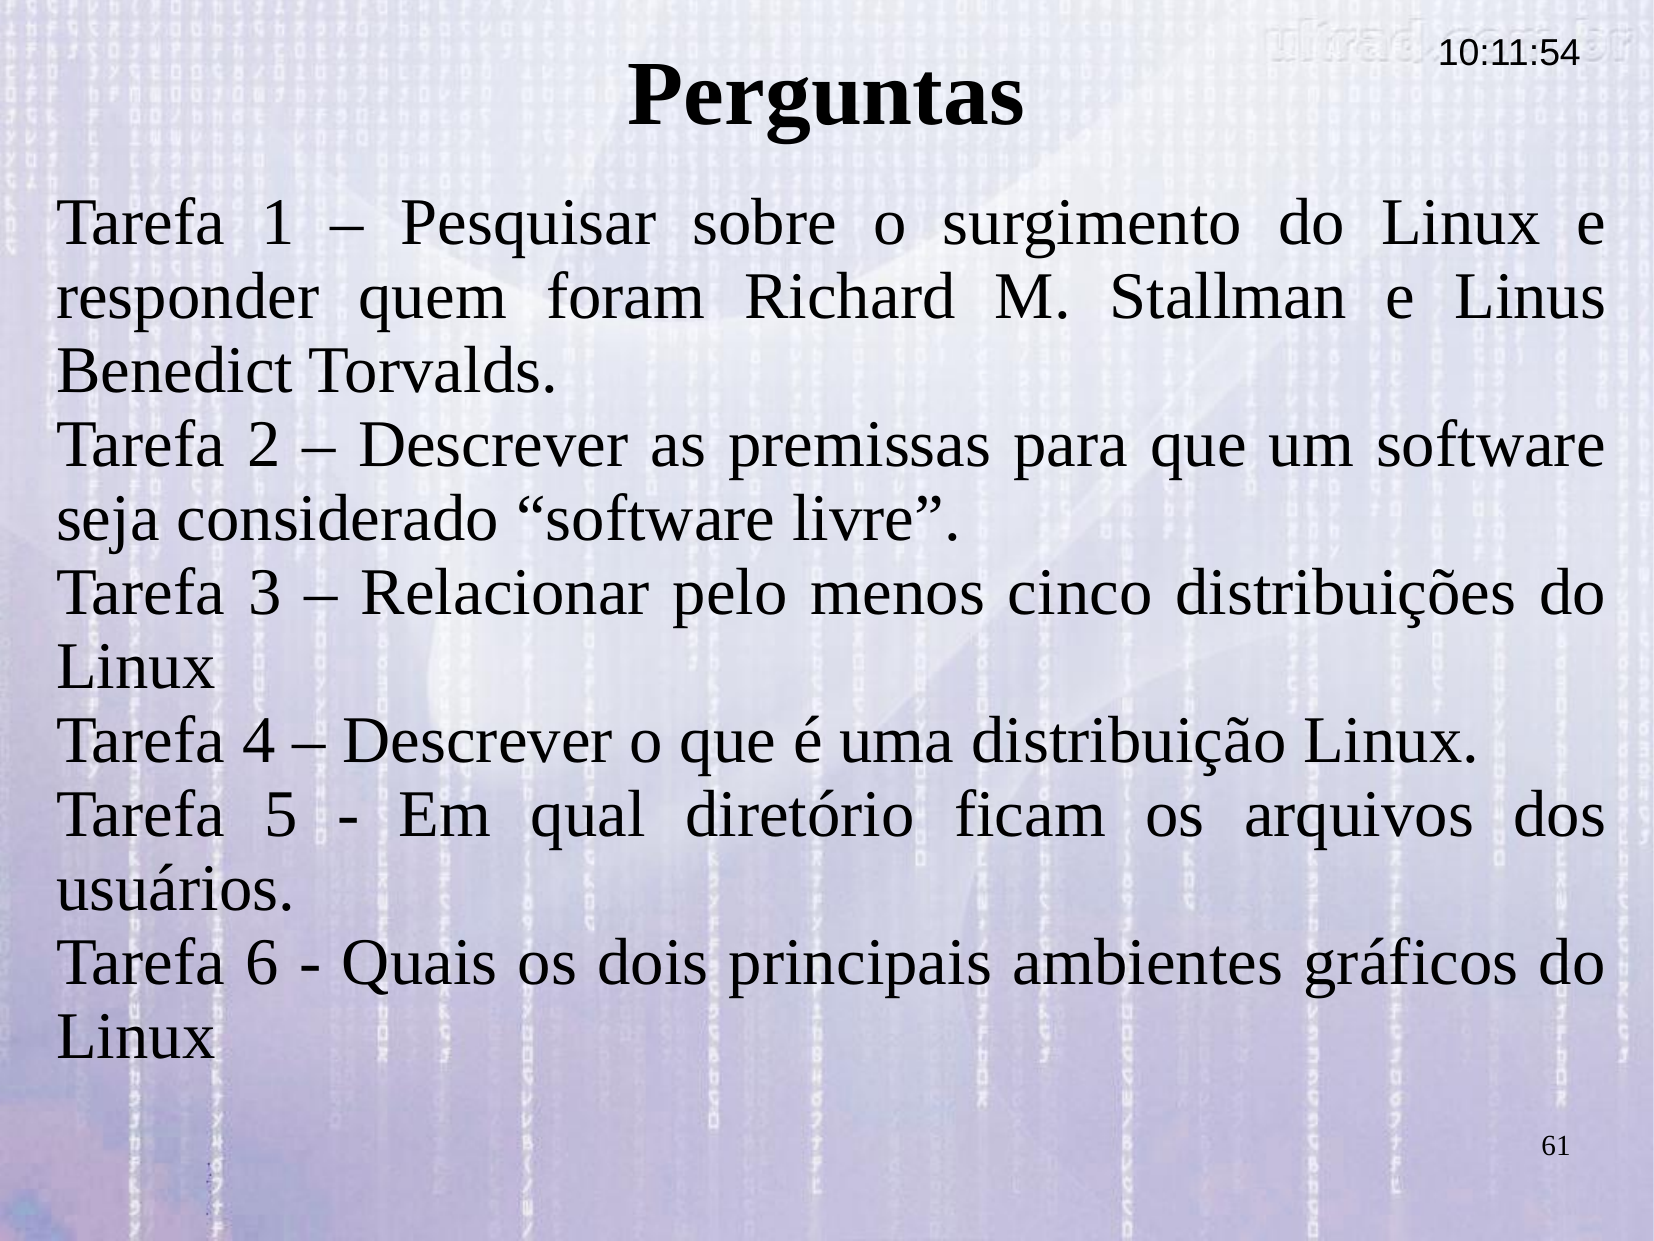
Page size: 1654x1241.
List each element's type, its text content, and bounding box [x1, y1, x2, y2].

text_box Tarefa 1 – Pesquisar sobre o surgimento do Linux e responder quem foram Richard M. Stallman e Linus Benedict Torvalds. Tarefa 2 – Descrever as premissas para que um software seja considerado “software livre”. Tarefa 3 – Relacionar pelo menos cinco distribuições do Linux Tarefa 4 – Descrever o que é uma distribuição Linux. Tarefa 5 - Em qual diretório ficam os arquivos dos usuários. Tarefa 6 - Quais os dois principais ambientes gráficos do Linux [41, 177, 1625, 1162]
text_box Perguntas [29, 35, 1625, 171]
text_box 10:53:41 [1423, 23, 1631, 94]
picture [0, 0, 1654, 1241]
